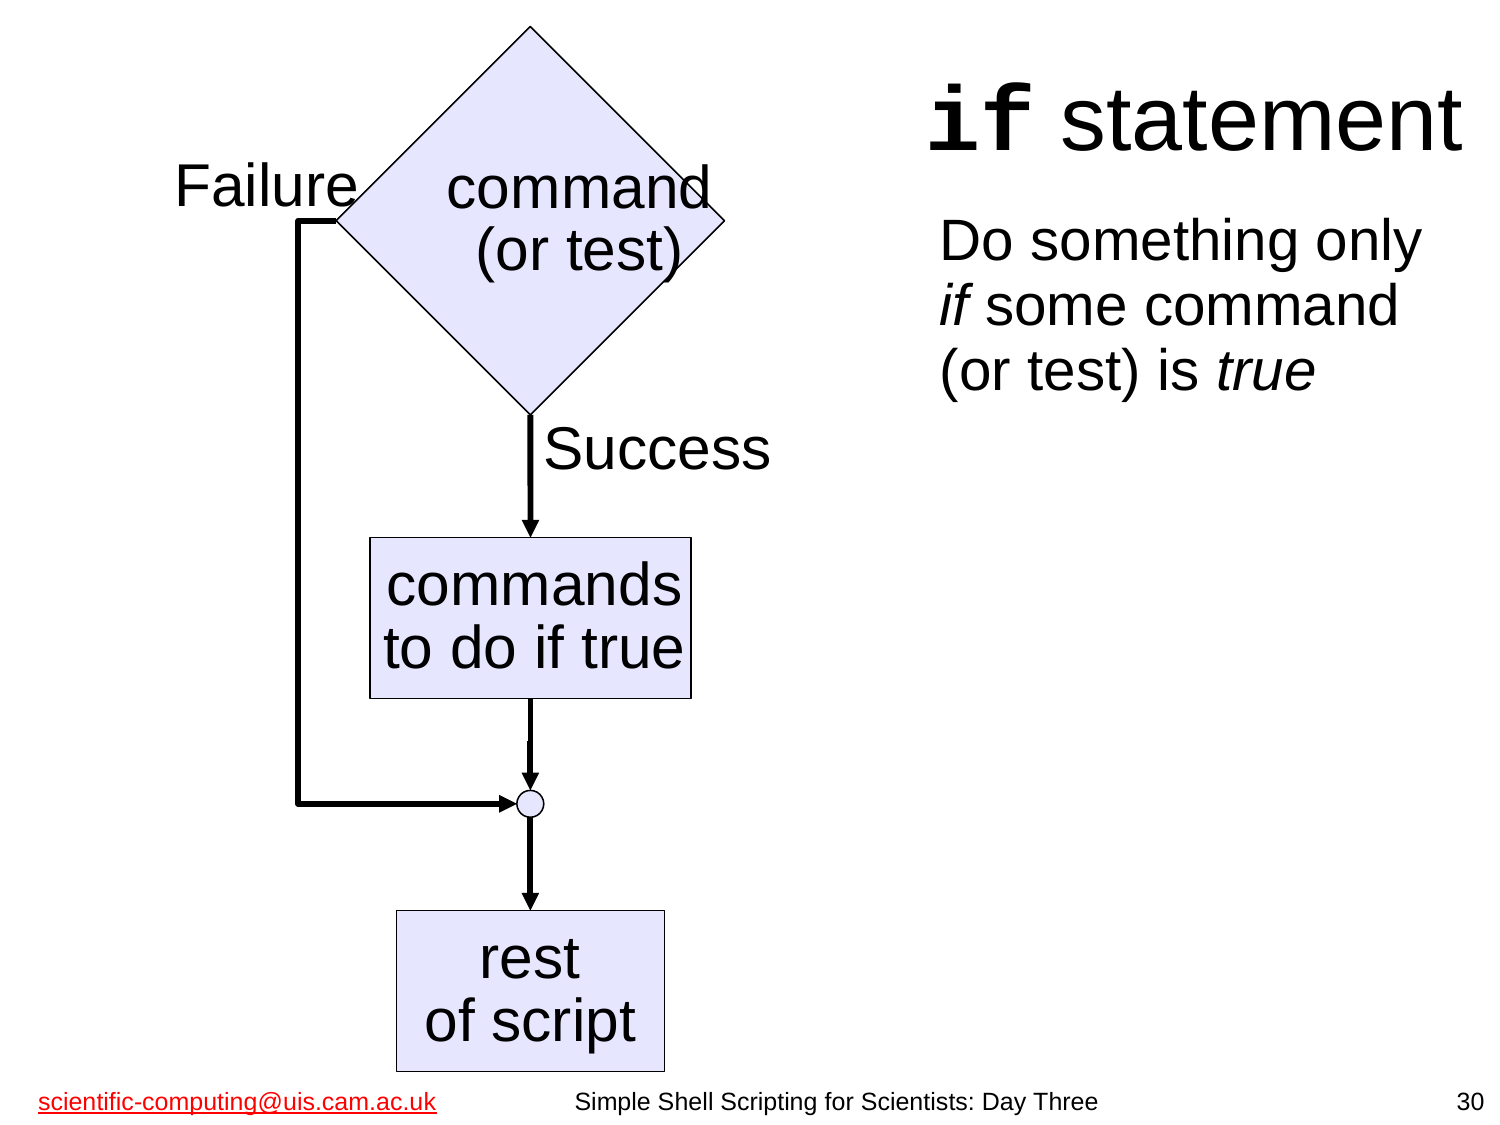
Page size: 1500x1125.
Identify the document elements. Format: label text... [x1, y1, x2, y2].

text_box Failure [302, 224, 336, 232]
title if statement [910, 59, 1479, 186]
text_box commands to do if true [369, 537, 692, 699]
text_box rest of script [396, 910, 665, 1072]
text_box Failure [160, 149, 336, 232]
text_box Success [530, 412, 682, 494]
text_box [516, 790, 544, 817]
text_box command (or test) [336, 26, 725, 415]
text_box Do something only if some command (or test) is true [924, 200, 1463, 411]
